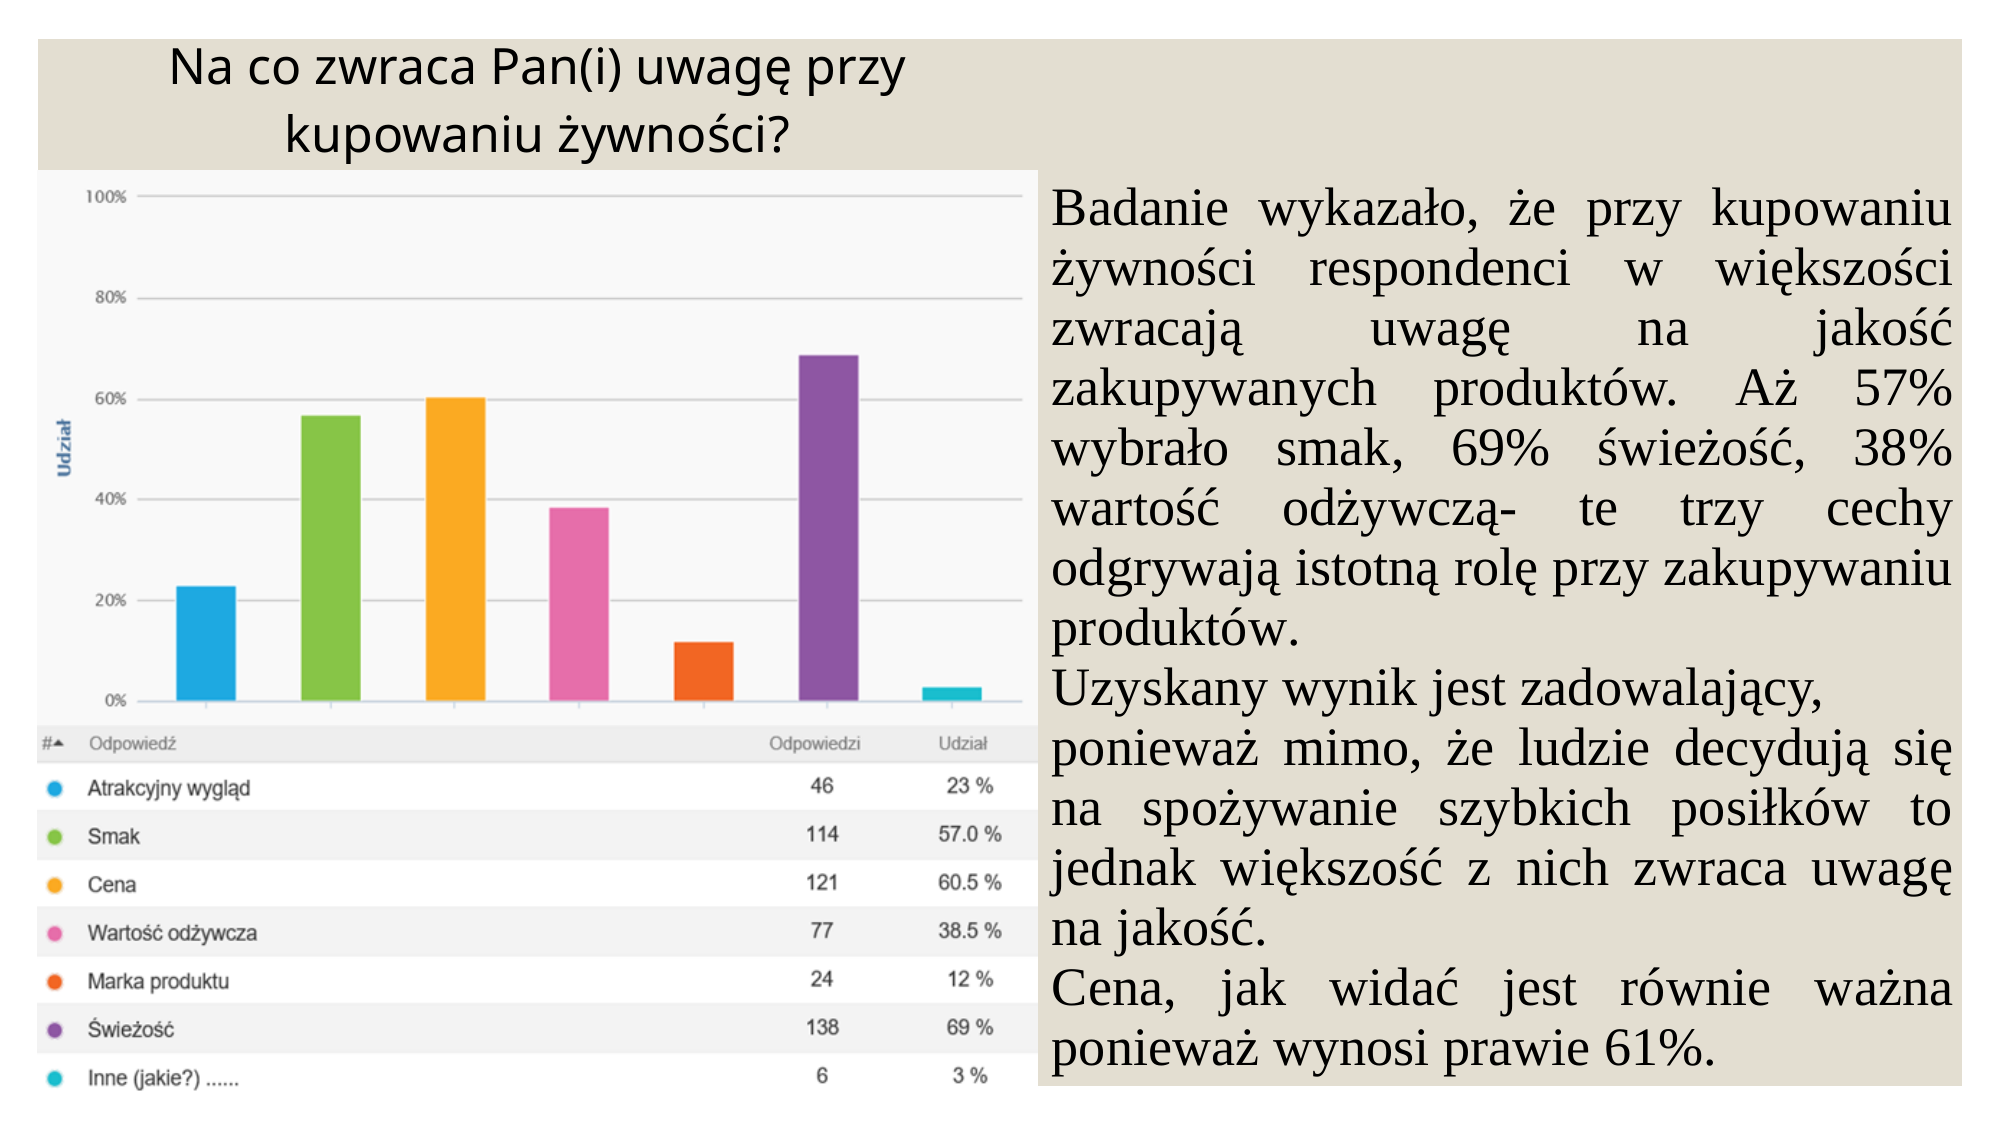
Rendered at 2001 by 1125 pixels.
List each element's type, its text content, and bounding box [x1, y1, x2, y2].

picture [37, 175, 1038, 1095]
text_box Na co zwraca Pan(i) uwagę przy kupowaniu żywności? [37, 23, 1038, 175]
text_box Badanie wykazało, że przy kupowaniu żywności respondenci w większości zwracają uwagę na jakość zakupywanych produktów. Aż 57% wybrało smak, 69% świeżość, 38% wartość odżywczą- te trzy cechy odgrywają istotną rolę przy zakupywaniu produktów. Uzyskany wynik jest zadowalający, ponieważ mimo, że ludzie decydują się na spożywanie szybkich posiłków to jednak większość z nich zwraca uwagę na jakość. Cena, jak widać jest równie ważna ponieważ wynosi prawie 61%. [1037, 170, 1970, 1086]
